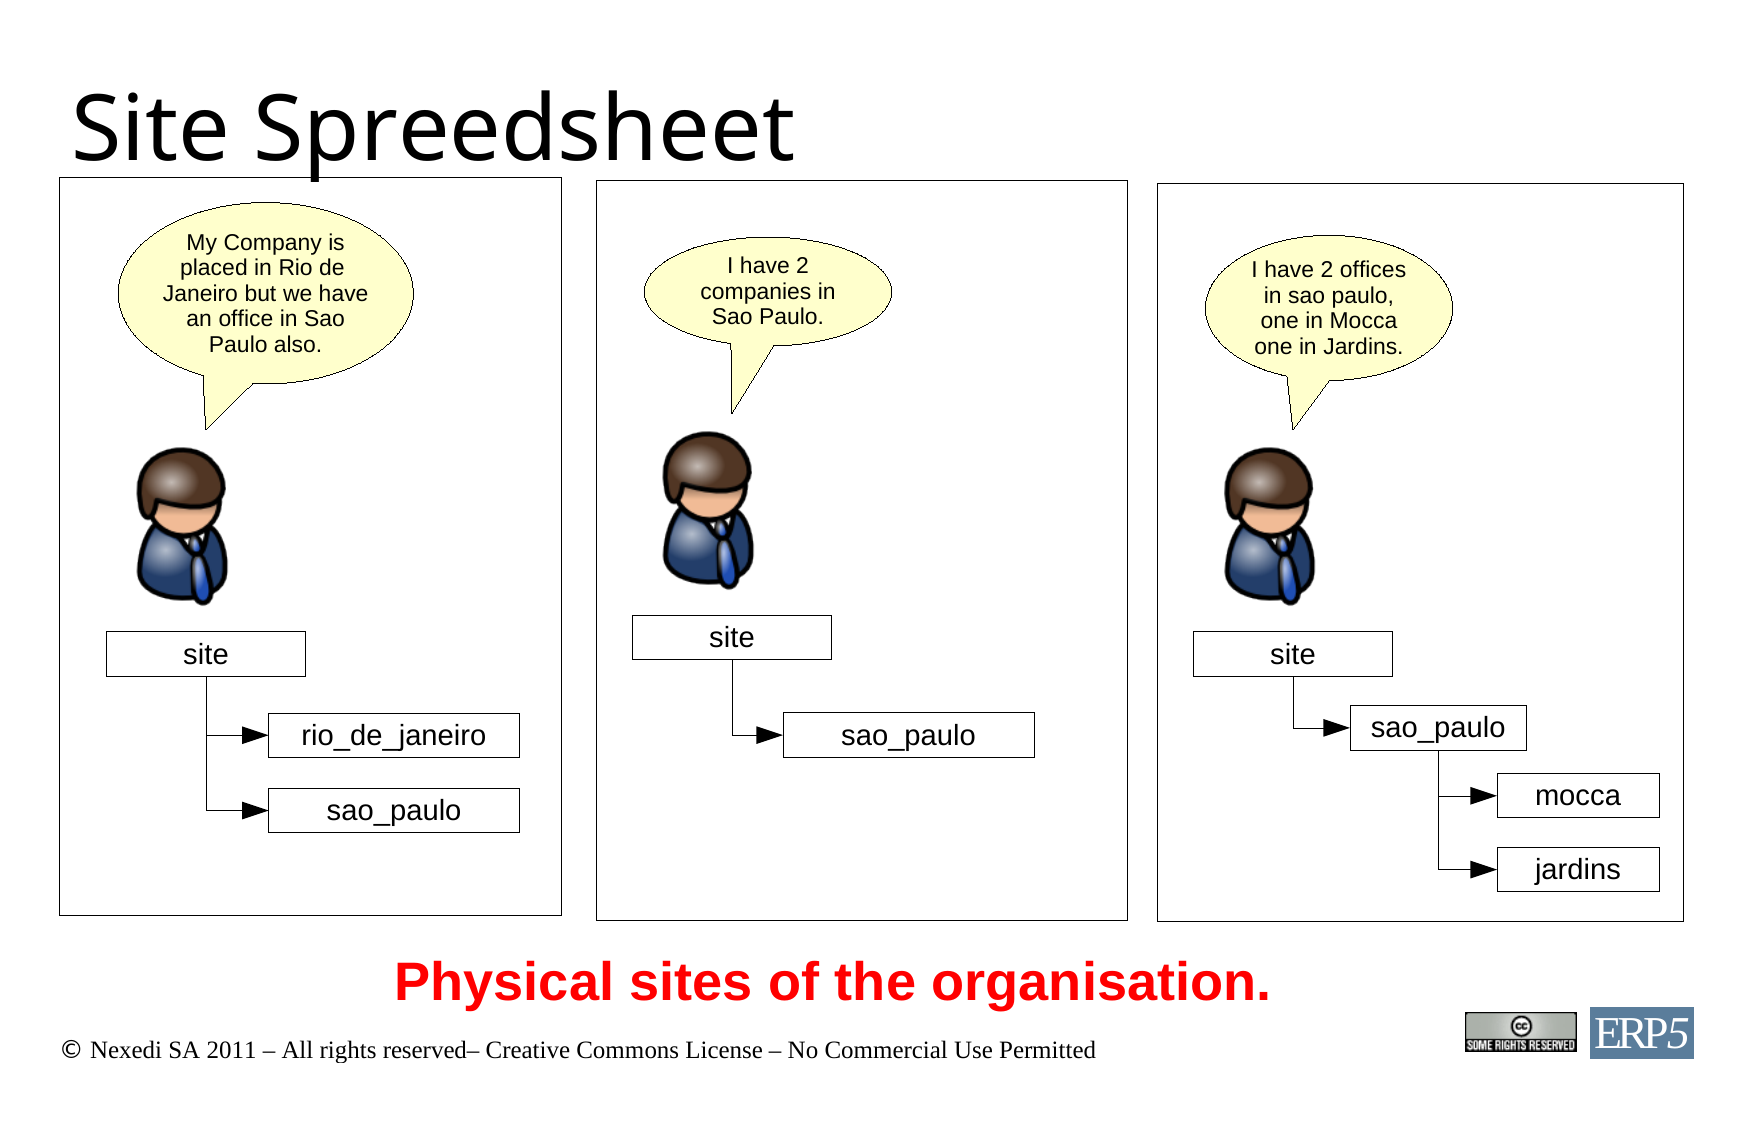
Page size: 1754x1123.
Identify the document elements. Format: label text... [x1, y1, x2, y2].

text_box Physical sites of the organisation. [394, 944, 1303, 1019]
text_box site [106, 631, 306, 677]
picture [1465, 1012, 1577, 1052]
text_box site [1193, 631, 1393, 677]
text_box My Company is placed in Rio de Janeiro but we have an office in Sao Paulo also. [118, 202, 414, 430]
title Site Spreedsheet [597, 181, 1127, 187]
title Site Spreedsheet [71, 63, 1707, 187]
text_box jardins [1497, 847, 1660, 892]
text_box sao_paulo [1350, 705, 1527, 751]
text_box sao_paulo [268, 788, 520, 833]
text_box sao_paulo [783, 712, 1035, 758]
text_box I have 2 offices in sao paulo, one in Mocca one in Jardins. [1205, 235, 1453, 430]
picture [99, 442, 266, 609]
text_box I have 2 companies in Sao Paulo. [644, 237, 892, 414]
title Site Spreedsheet [71, 178, 561, 187]
text_box mocca [1497, 773, 1660, 818]
picture [1187, 442, 1353, 609]
picture [625, 426, 792, 593]
text_box site [632, 615, 832, 660]
text_box rio_de_janeiro [268, 713, 520, 758]
